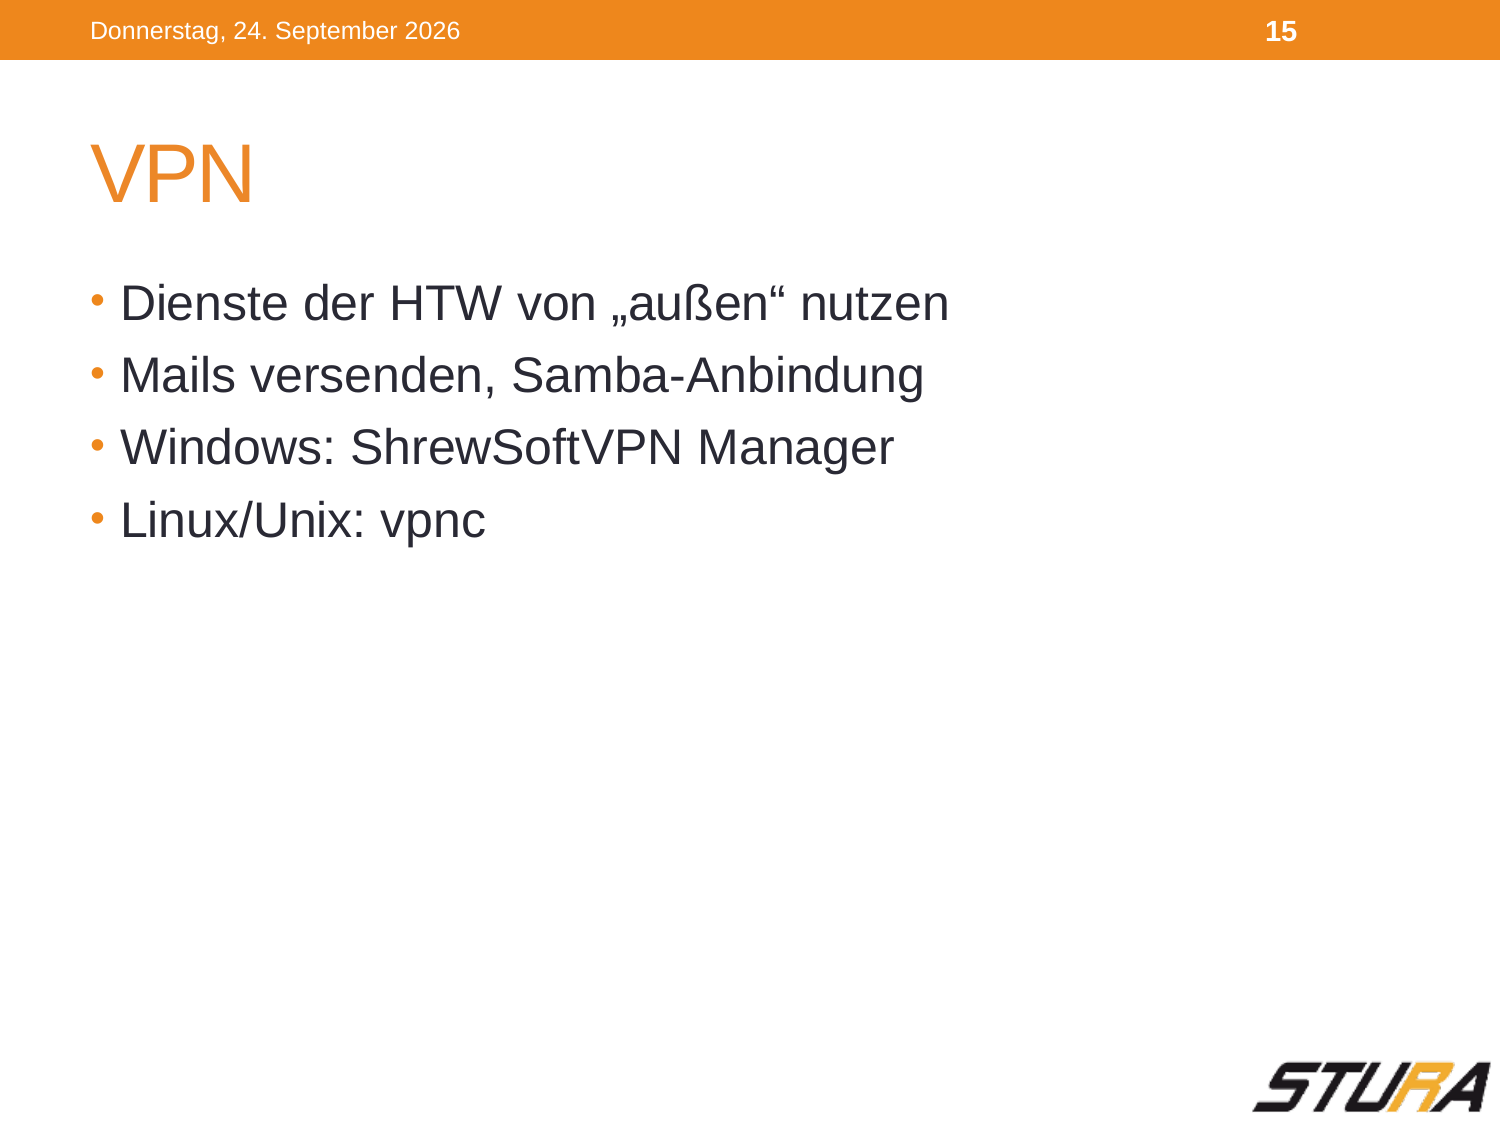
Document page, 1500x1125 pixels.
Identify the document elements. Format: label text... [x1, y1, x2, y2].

text_box ‹Nr.› [1250, 3, 1426, 57]
title VPN [75, 87, 1426, 251]
text_box Mittwoch, 21. September 16 [75, 3, 550, 57]
list Dienste der HTW von „außen“ nutzen Mails versenden, Samba-Anbindung Windows: ShrewSoft VPN Manager Linux/Unix: vpnc [75, 262, 1426, 634]
